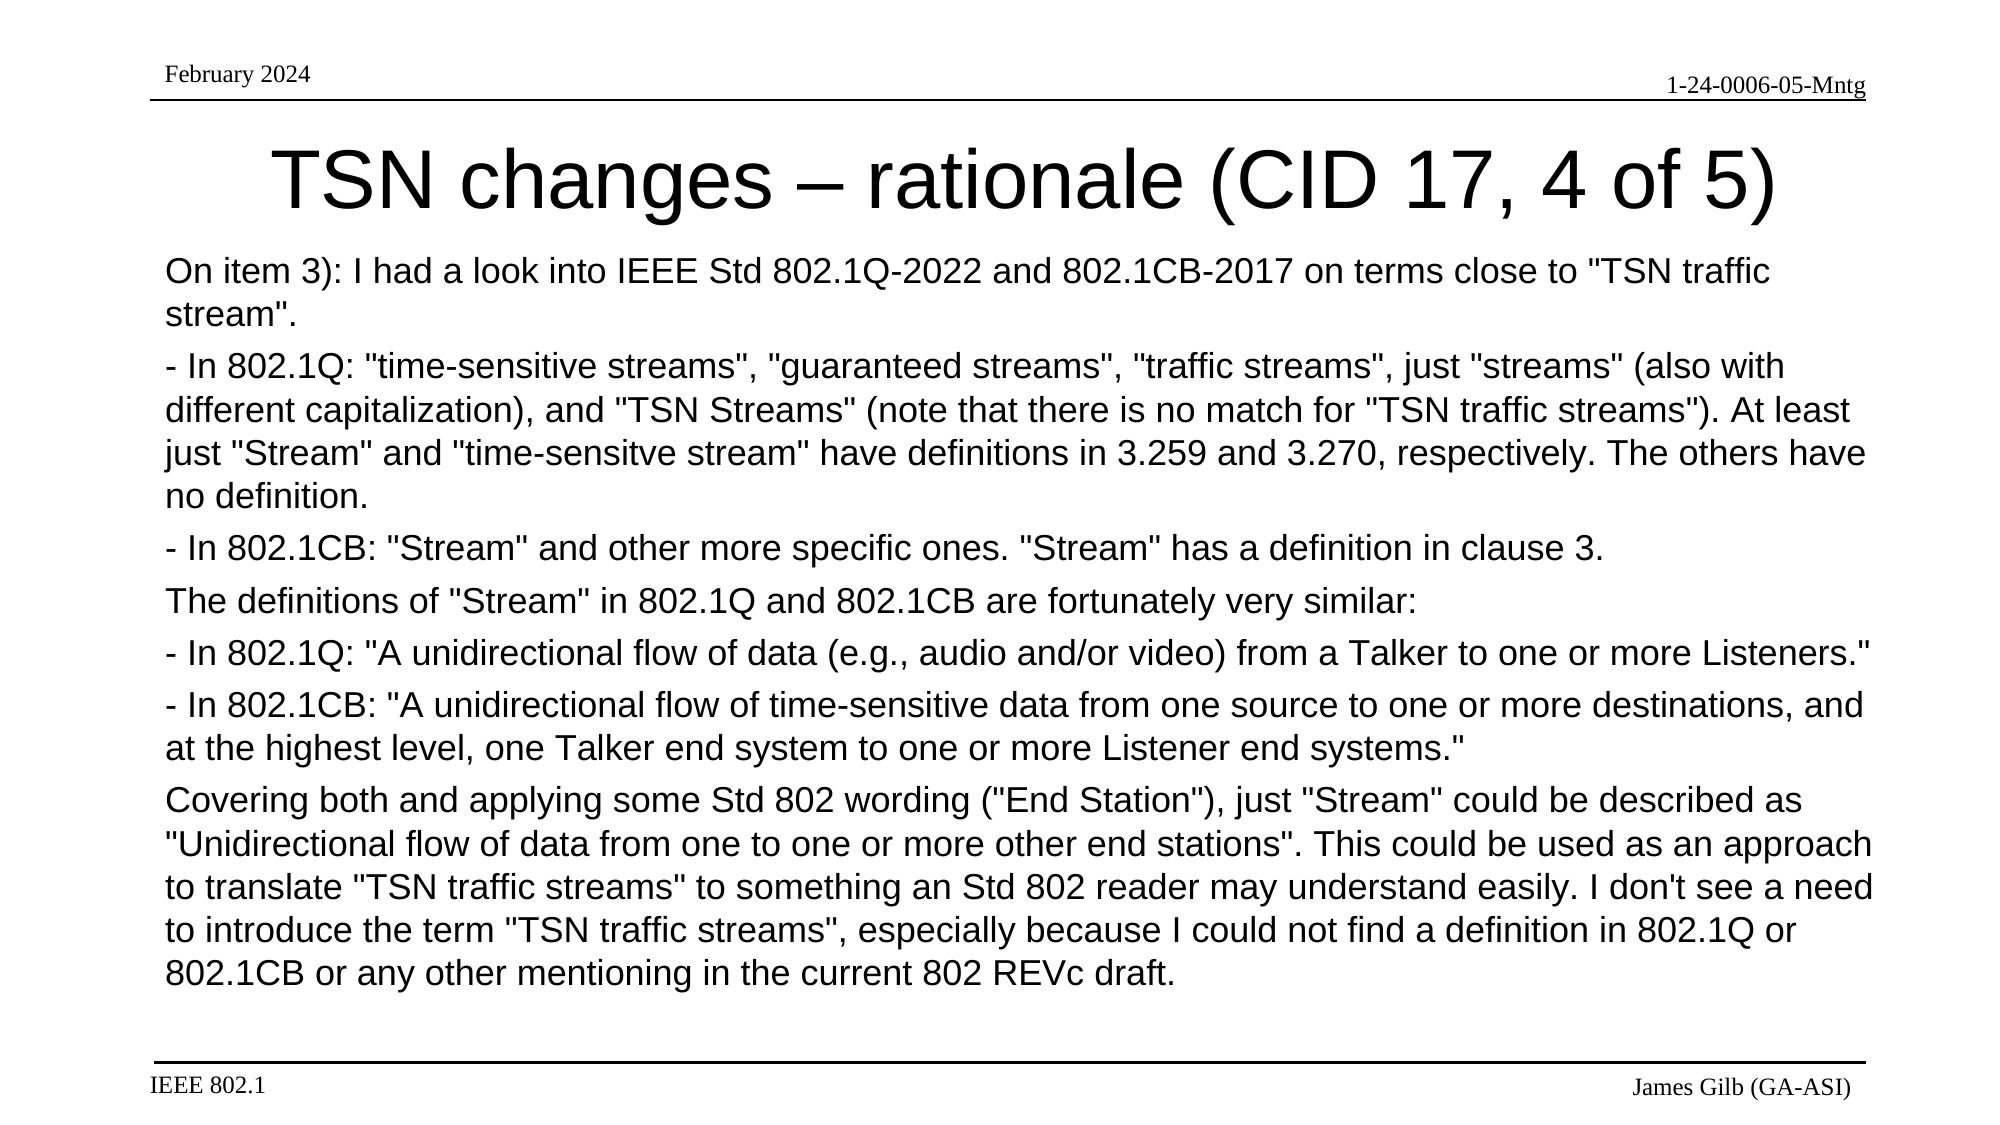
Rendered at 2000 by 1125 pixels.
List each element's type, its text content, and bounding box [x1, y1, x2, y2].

list On item 3): I had a look into IEEE Std 802.1Q-2022 and 802.1CB-2017 on terms close to "TSN traffic stream". - In 802.1Q: "time-sensitive streams", "guaranteed streams", "traffic streams", just "streams" (also with different capitalization), and "TSN Streams" (note that there is no match for "TSN traffic streams"). At least just "Stream" and "time-sensitve stream" have definitions in 3.259 and 3.270, respectively. The others have no definition. - In 802.1CB: "Stream" and other more specific ones. "Stream" has a definition in clause 3. The definitions of "Stream" in 802.1Q and 802.1CB are fortunately very similar: - In 802.1Q: "A unidirectional flow of data (e.g., audio and/or video) from a Talker to one or more Listeners." - In 802.1CB: "A unidirectional flow of time-sensitive data from one source to one or more destinations, and at the highest level, one Talker end system to one or more Listener end systems." Covering both and applying some Std 802 wording ("End Station"), just "Stream" could be described as "Unidirectional flow of data from one to one or more other end stations". This could be used as an approach to translate "TSN traffic streams" to something an Std 802 reader may understand easily. I don't see a need to introduce the term "TSN traffic streams", especially because I could not find a definition in 802.1Q or 802.1CB or any other mentioning in the current 802 REVc draft. [150, 239, 1900, 1051]
title TSN changes – rationale (CID 17, 4 of 5) [150, 112, 1900, 238]
